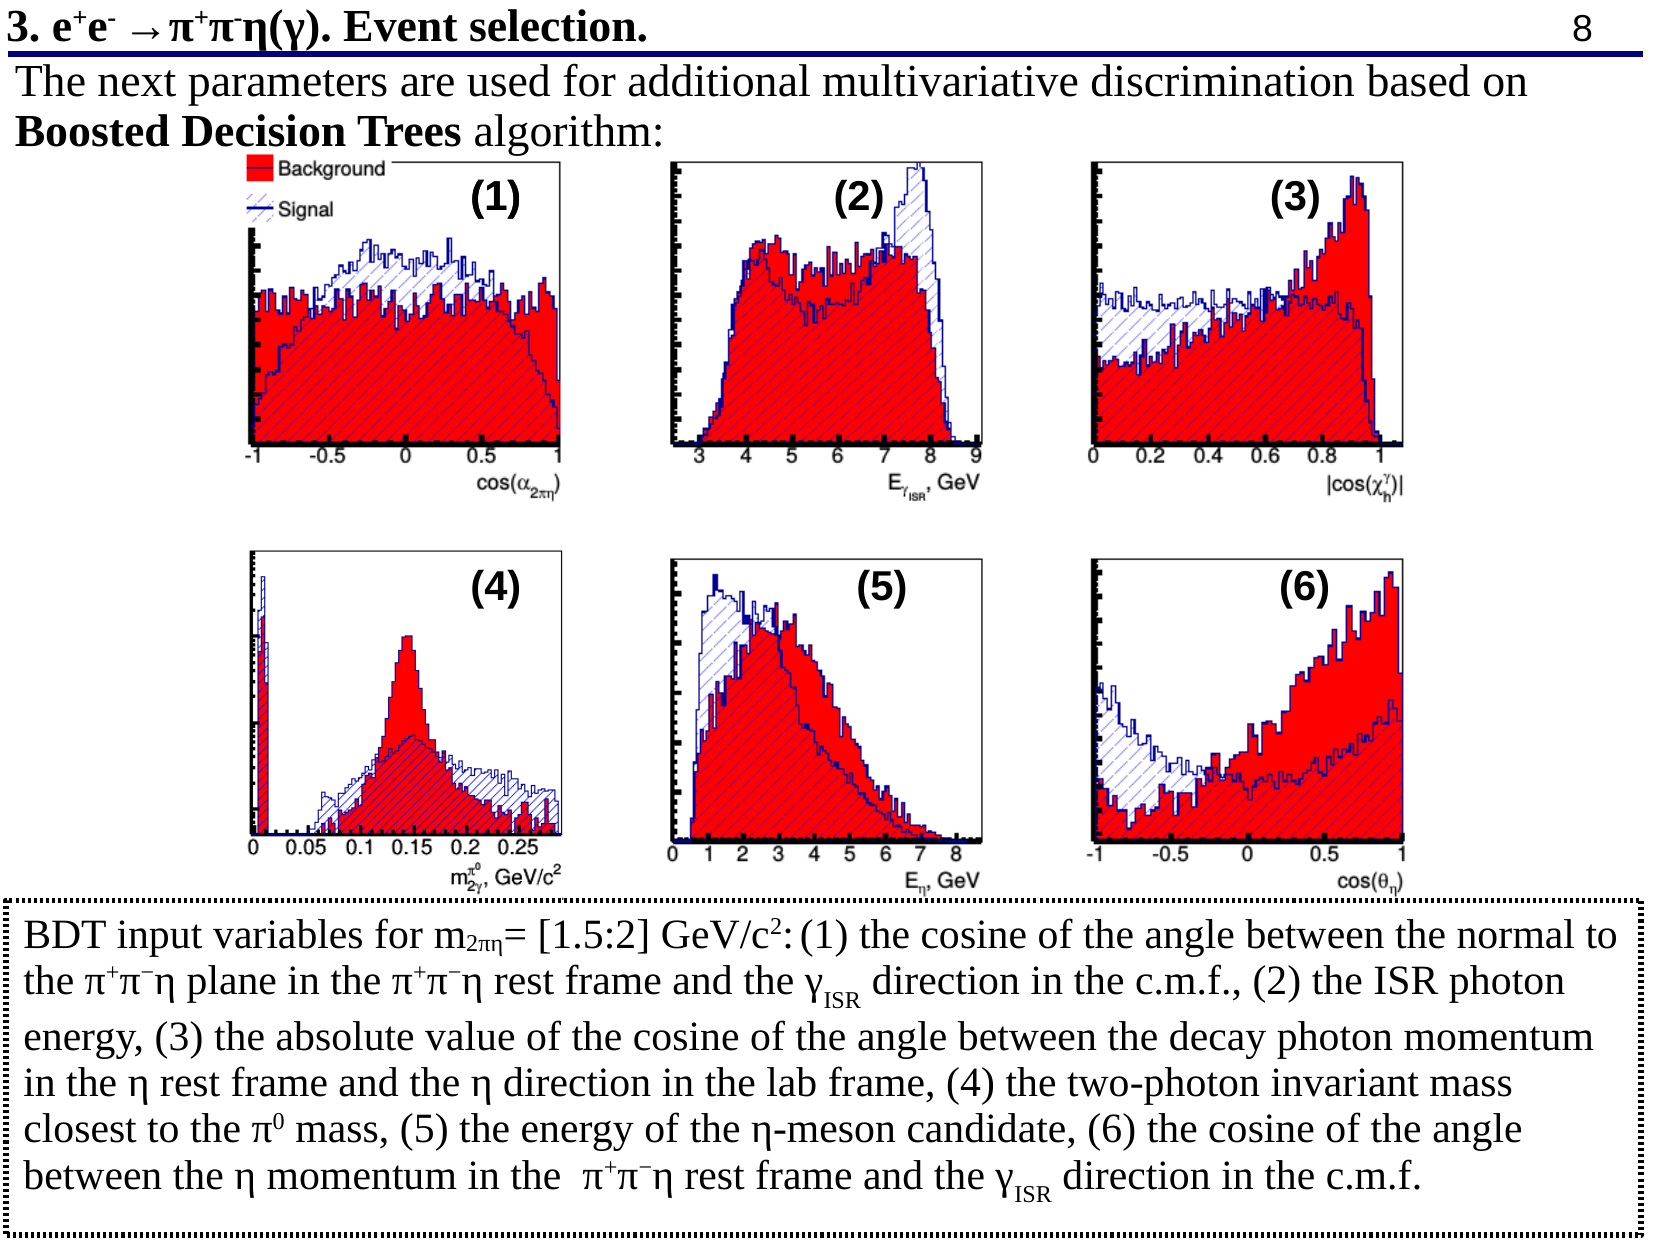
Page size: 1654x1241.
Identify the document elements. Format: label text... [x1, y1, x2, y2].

text_box (4) [455, 555, 557, 618]
picture [230, 165, 1412, 900]
text_box (1) [455, 164, 557, 227]
text_box (3) [1255, 164, 1357, 227]
text_box 3. e+e- →π+π-η(γ). Event selection. [0, 0, 1539, 48]
text_box BDT input variables for m2πη= [1.5:2] GeV/c2: (1) the cosine of the angle between the normal to the π+π−η plane in the π+π−η rest frame and the γISR direction in the c.m.f., (2) the ISR photon energy, (3) the absolute value of the cosine of the angle between the decay photon momentum in the η rest frame and the η direction in the lab frame, (4) the two-photon invariant mass closest to the π0 mass, (5) the energy of the η-meson candidate, (6) the cosine of the angle between the η momentum in the π+π−η rest frame and the γISR direction in the c.m.f. [5, 900, 1641, 1236]
text_box The next parameters are used for additional multivariative discrimination based on Boosted Decision Trees algorithm: [0, 48, 1595, 165]
text_box (5) [841, 555, 943, 618]
text_box 8 [1557, 0, 1654, 57]
text_box (2) [818, 164, 920, 227]
text_box (6) [1264, 555, 1366, 618]
